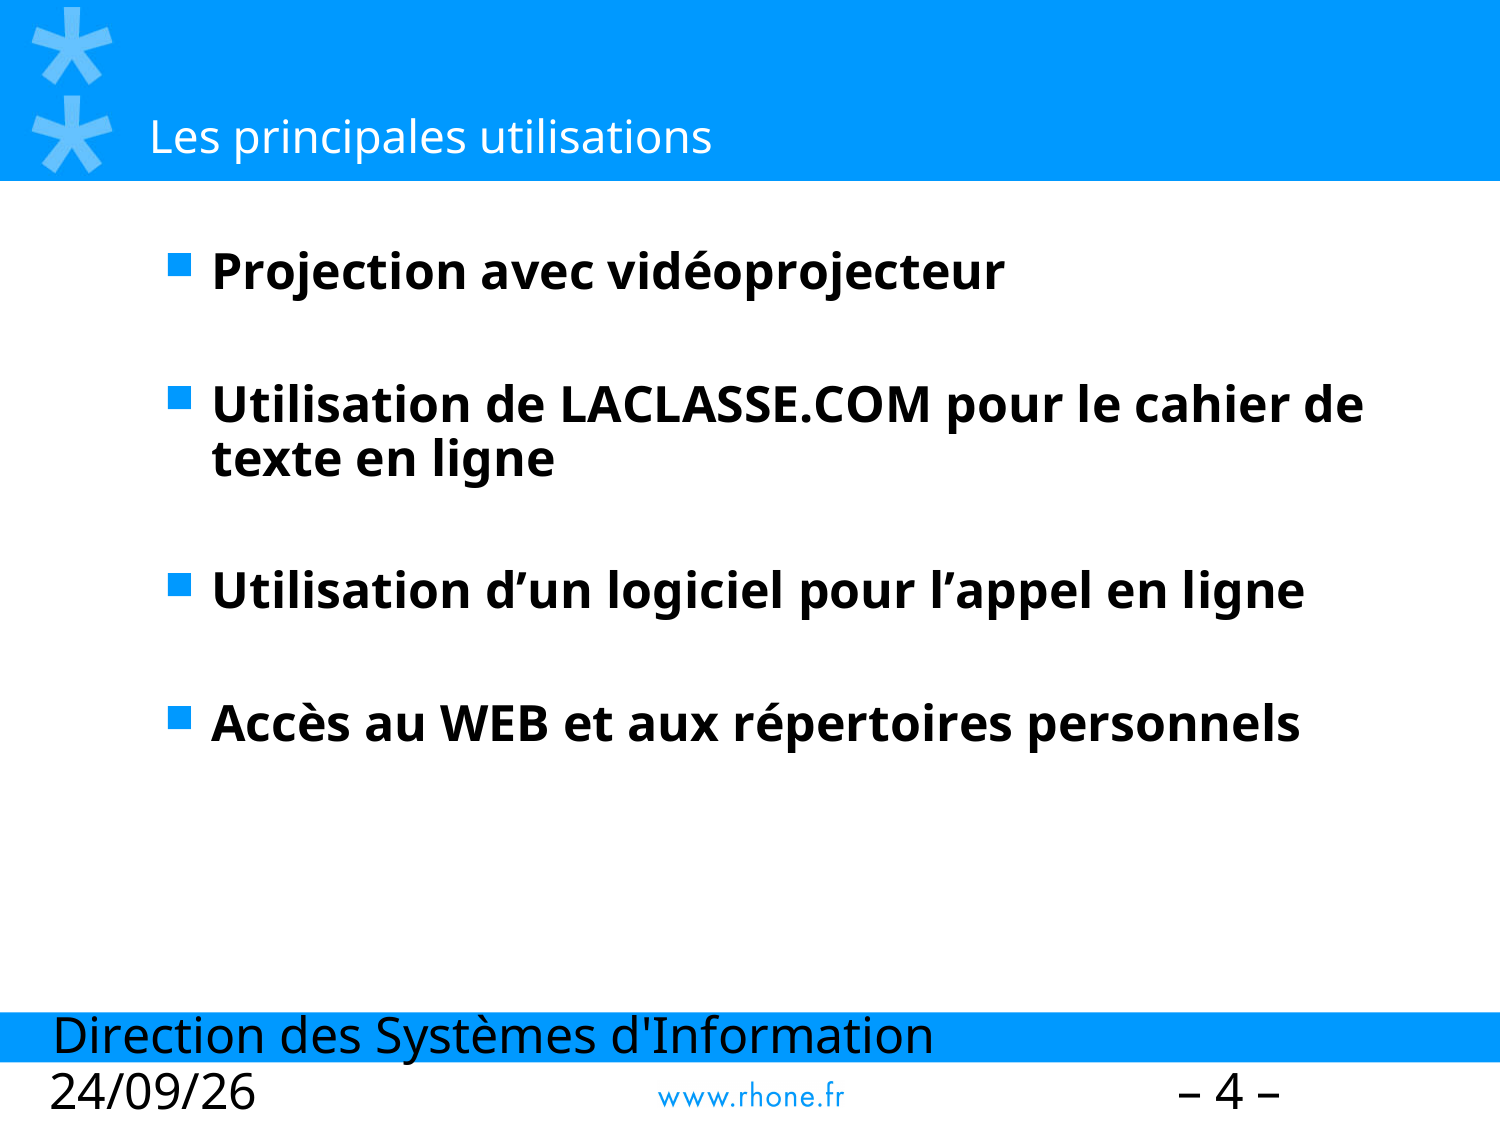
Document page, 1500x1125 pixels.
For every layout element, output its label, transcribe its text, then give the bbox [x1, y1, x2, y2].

list Projection avec vidéoprojecteur Utilisation de LACLASSE.COM pour le cahier de texte en ligne Utilisation d’un logiciel pour l’appel en ligne Accès au WEB et aux répertoires personnels [74, 238, 1413, 1002]
picture [0, 0, 1500, 181]
title Les principales utilisations [134, 0, 1410, 171]
picture [657, 1080, 845, 1108]
